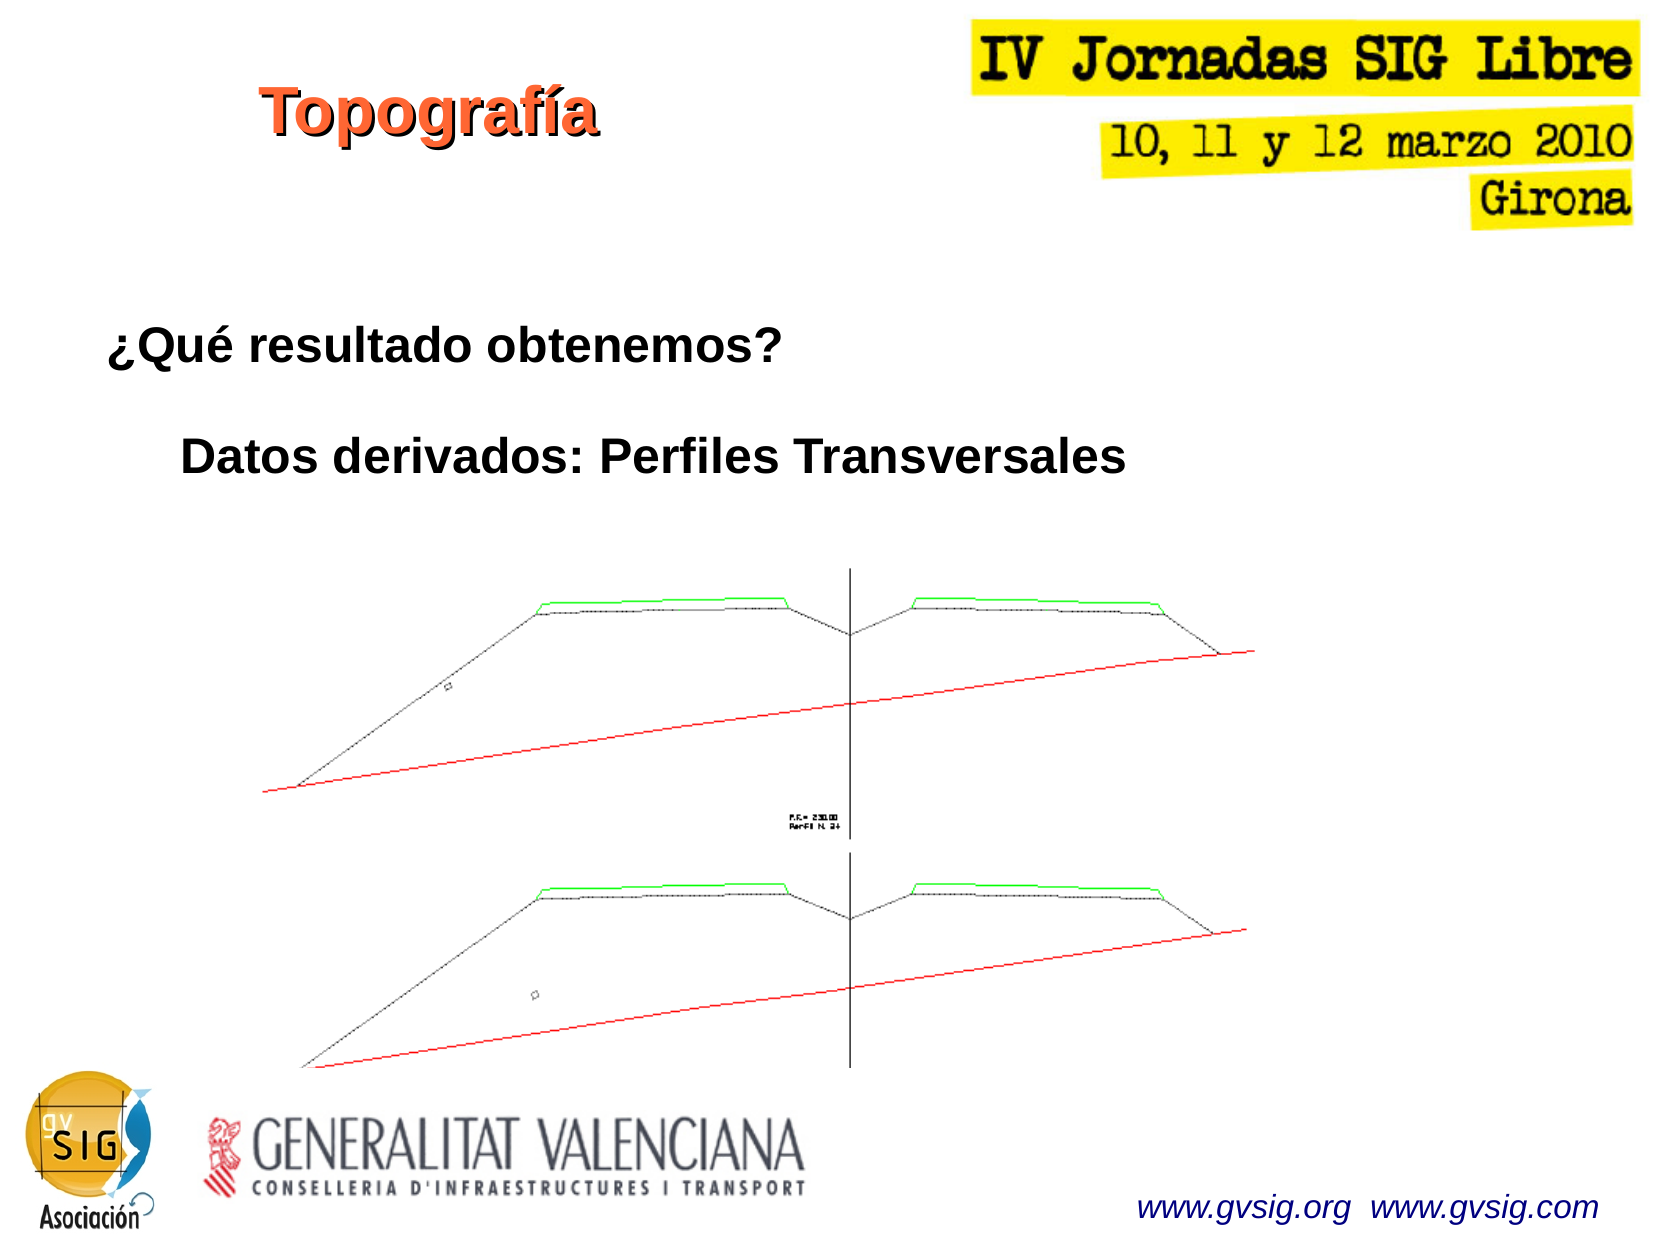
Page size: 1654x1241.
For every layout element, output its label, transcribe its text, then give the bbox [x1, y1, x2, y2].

picture [0, 1062, 178, 1241]
picture [211, 561, 1536, 1068]
title Topografía [0, 14, 857, 207]
text_box ¿Qué resultado obtenemos? Datos derivados: Perfiles Transversales [106, 317, 1595, 644]
picture [197, 1110, 815, 1204]
picture [956, 0, 1654, 276]
